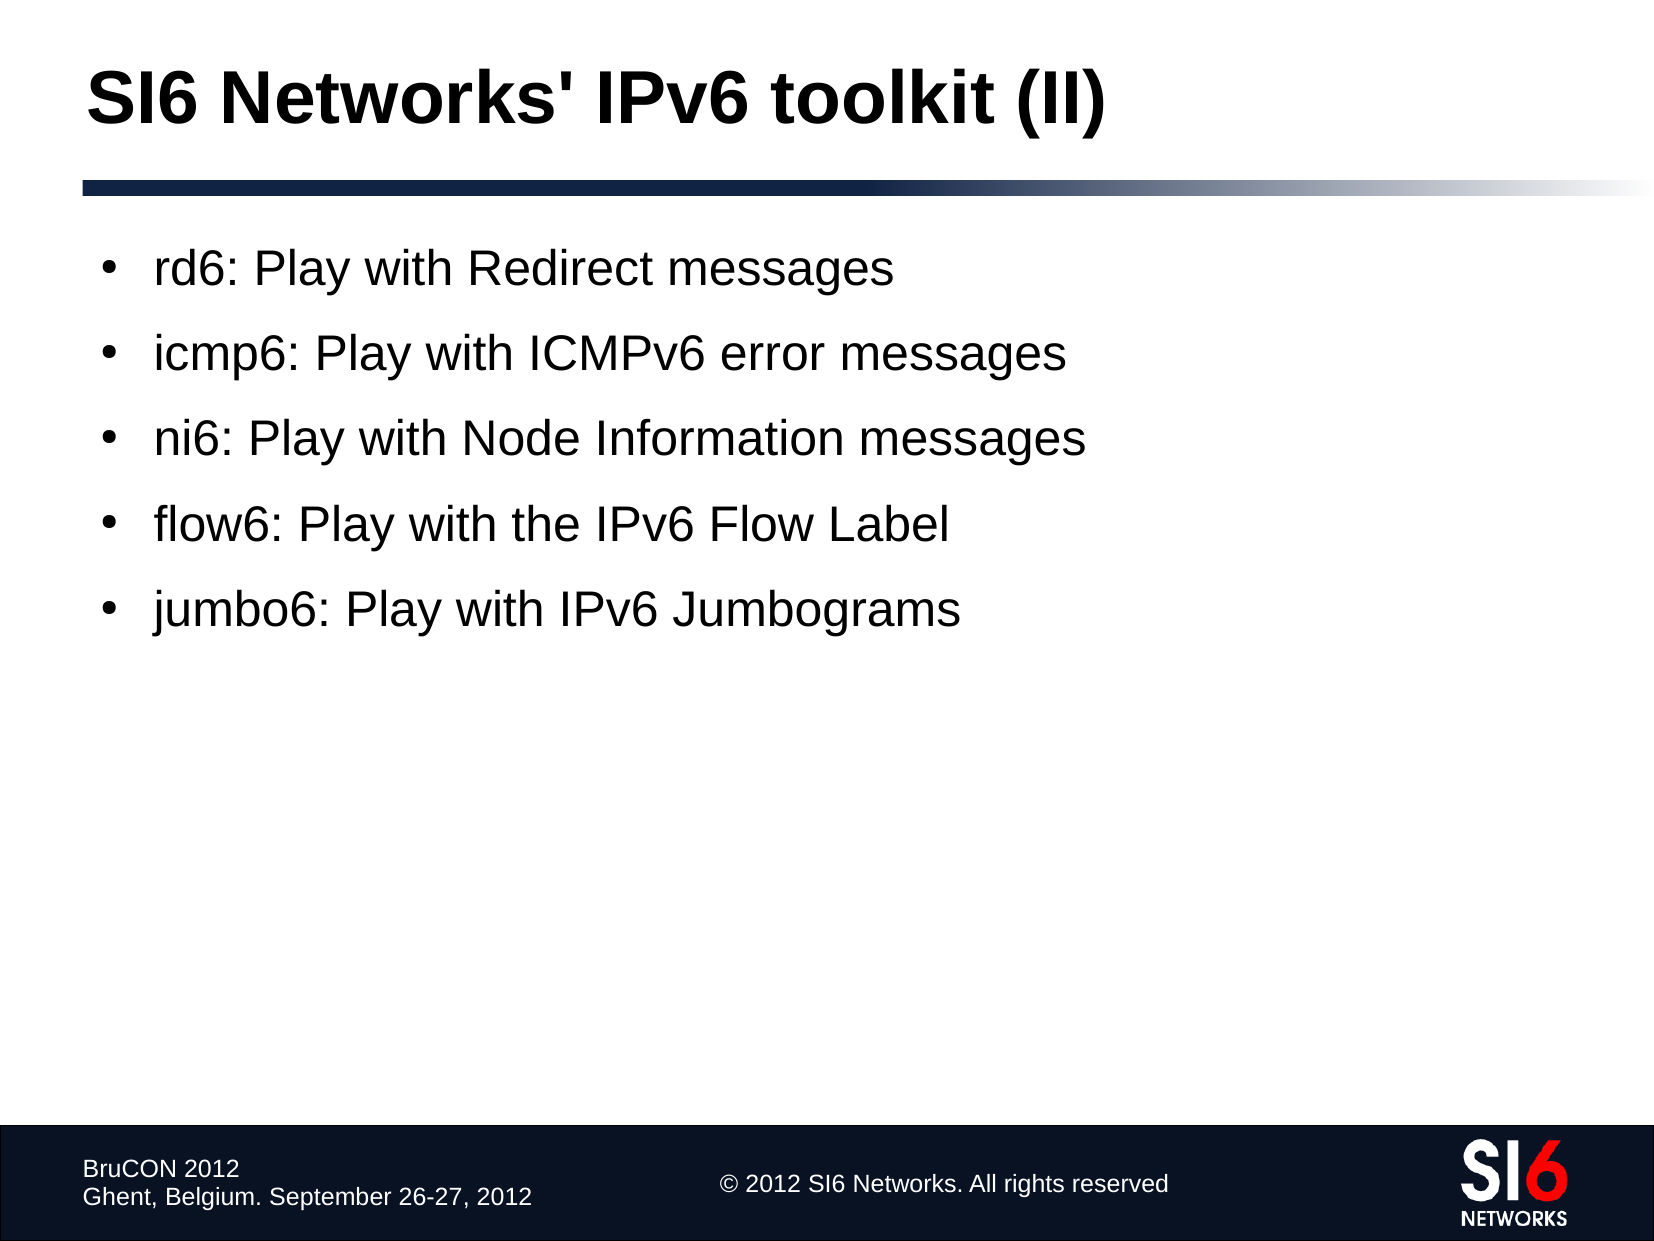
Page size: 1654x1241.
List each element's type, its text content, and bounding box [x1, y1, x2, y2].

list rd6: Play with Redirect messages icmp6: Play with ICMPv6 error messages ni6: Play with Node Information messages flow6: Play with the IPv6 Flow Label jumbo6: Play with IPv6 Jumbograms [82, 240, 1571, 1059]
picture [1461, 1139, 1567, 1226]
title SI6 Networks' IPv6 toolkit (II) [86, 30, 1576, 166]
